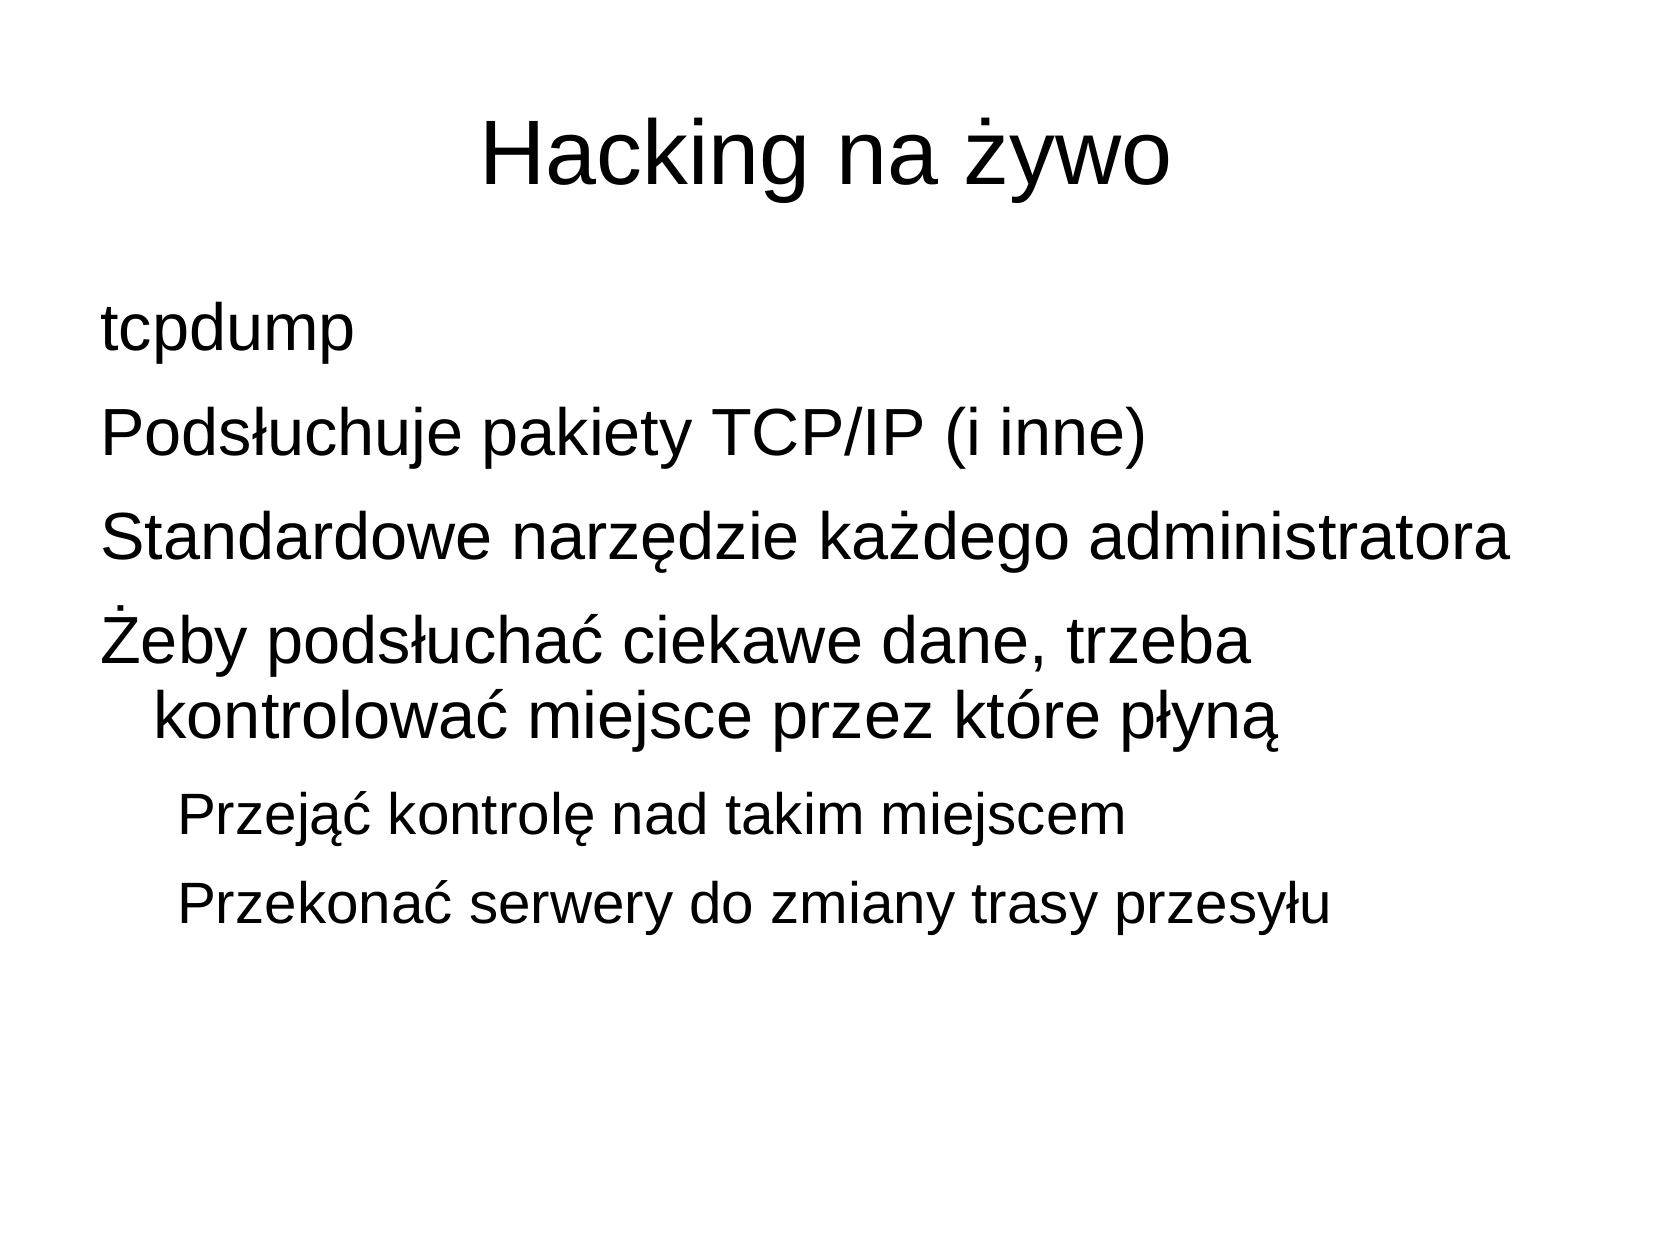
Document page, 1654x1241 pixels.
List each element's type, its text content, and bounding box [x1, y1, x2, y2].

list tcpdump Podsłuchuje pakiety TCP/IP (i inne) Standardowe narzędzie każdego administratora Żeby podsłuchać ciekawe dane, trzeba kontrolować miejsce przez które płyną Przejąć kontrolę nad takim miejscem Przekonać serwery do zmiany trasy przesyłu [82, 290, 1571, 1094]
title Hacking na żywo [82, 49, 1571, 257]
